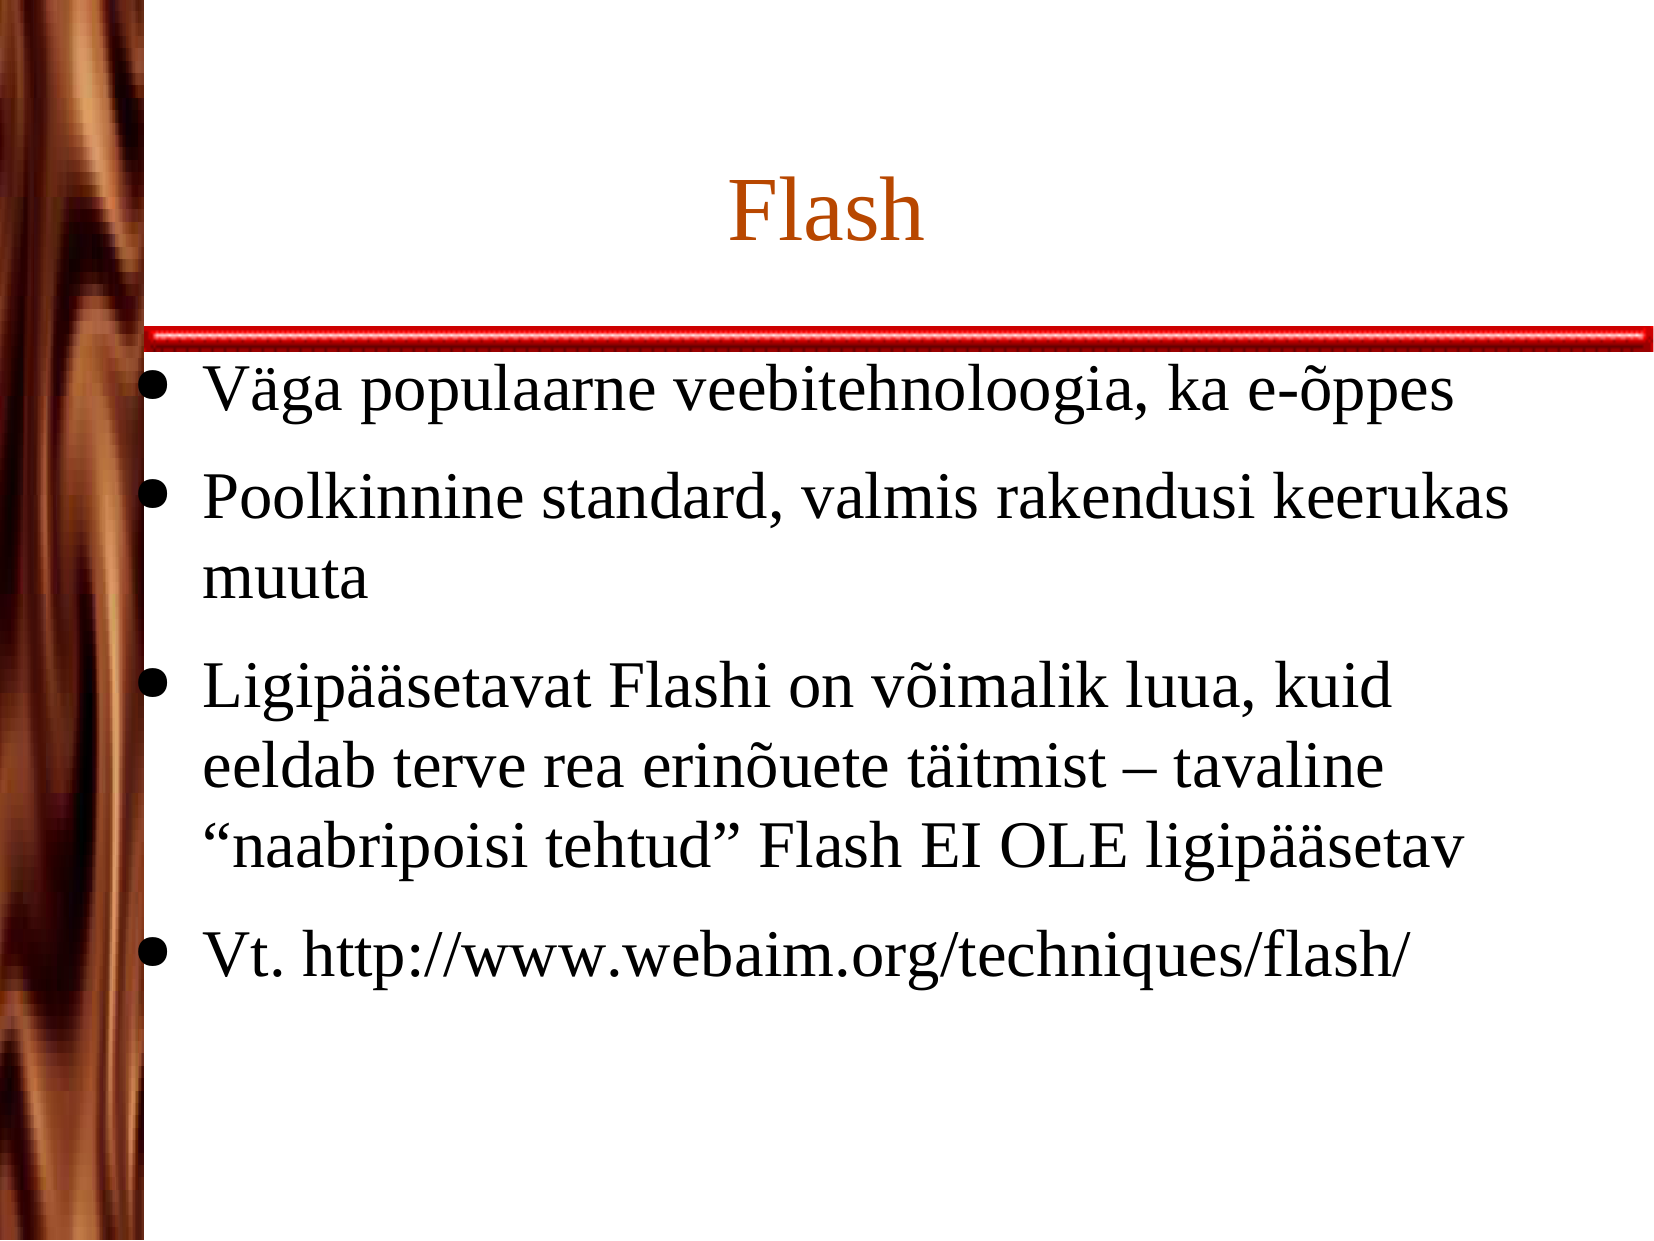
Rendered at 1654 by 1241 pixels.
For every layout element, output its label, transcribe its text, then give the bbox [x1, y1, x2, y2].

list Väga populaarne veebitehnoloogia, ka e-õppes Poolkinnine standard, valmis rakendusi keerukas muuta Ligipääsetavat Flashi on võimalik luua, kuid eeldab terve rea erinõuete täitmist – tavaline “naabripoisi tehtud” Flash EI OLE ligipääsetav Vt. http://www.webaim.org/techniques/flash/ [121, 344, 1532, 1125]
picture [0, 0, 1654, 1240]
title Flash [121, 98, 1532, 314]
